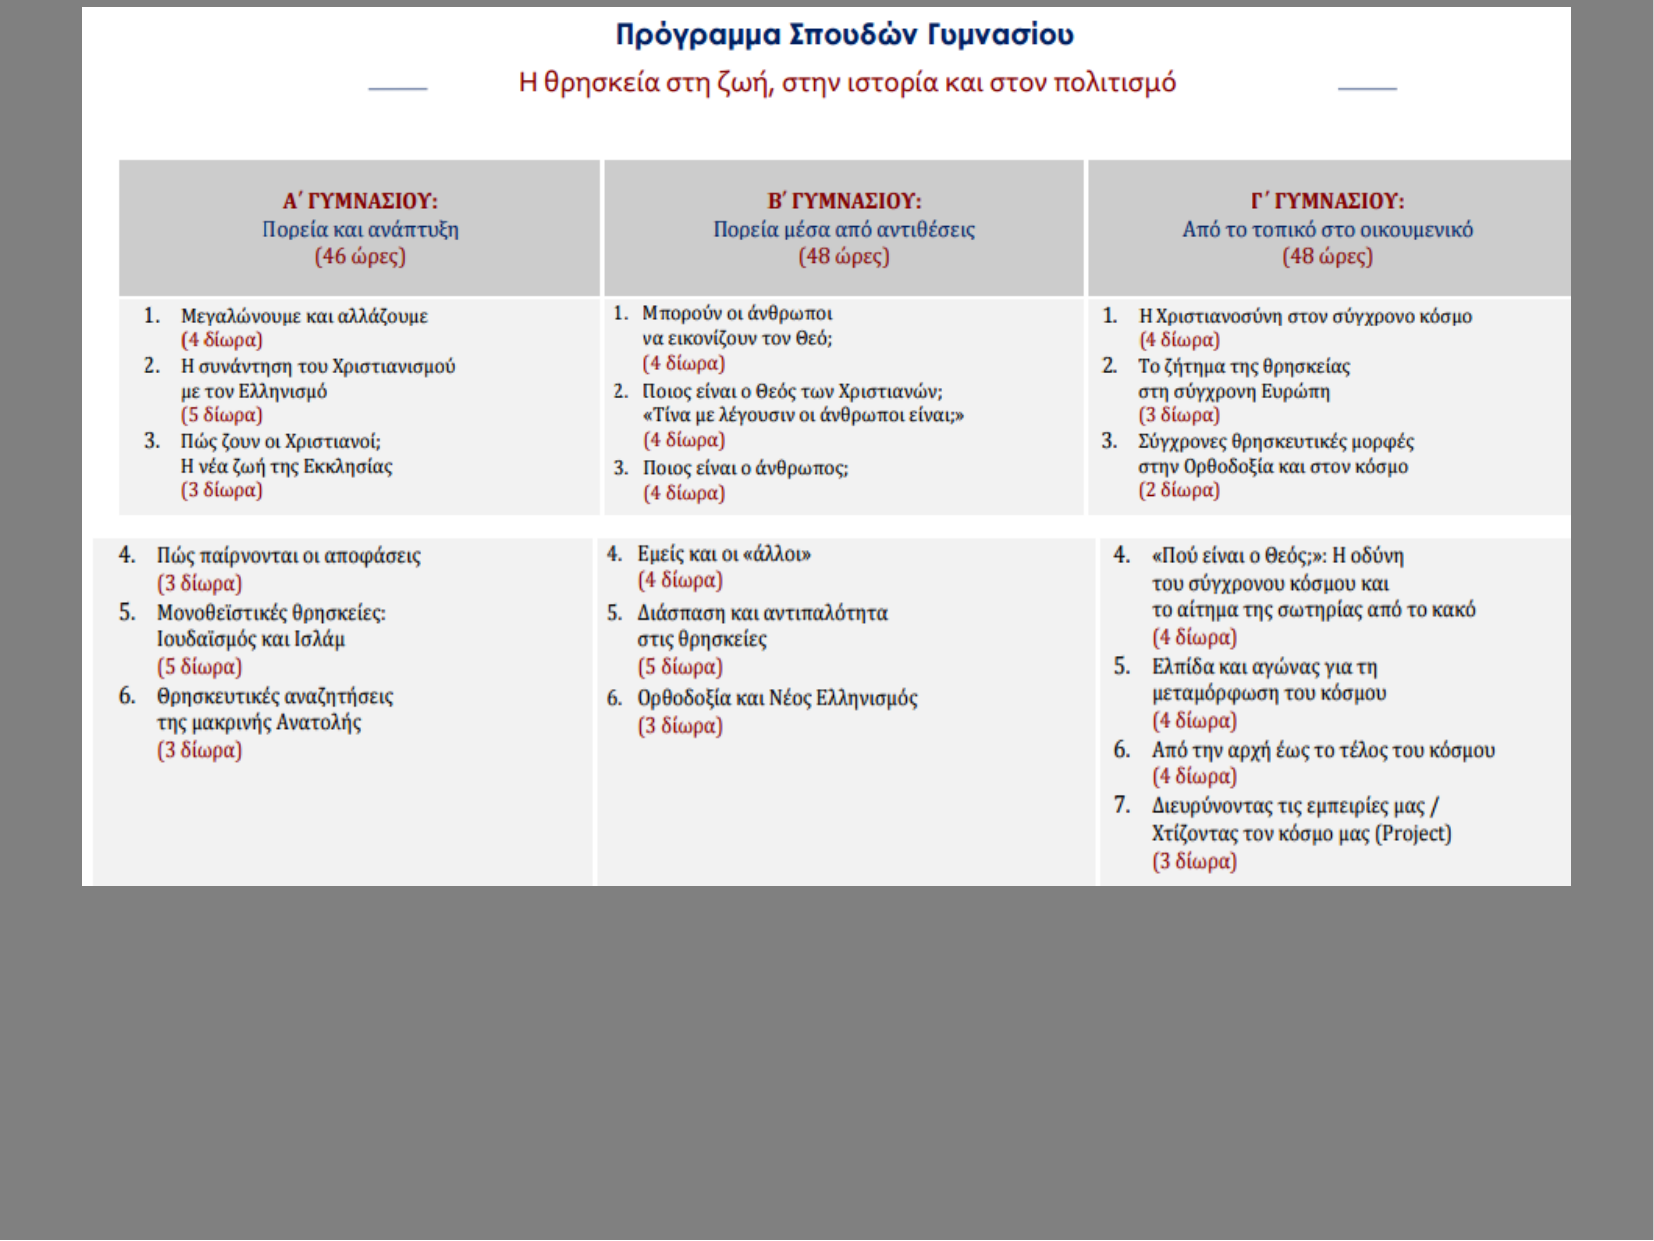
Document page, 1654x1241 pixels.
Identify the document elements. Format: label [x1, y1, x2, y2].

picture [82, 7, 1571, 886]
